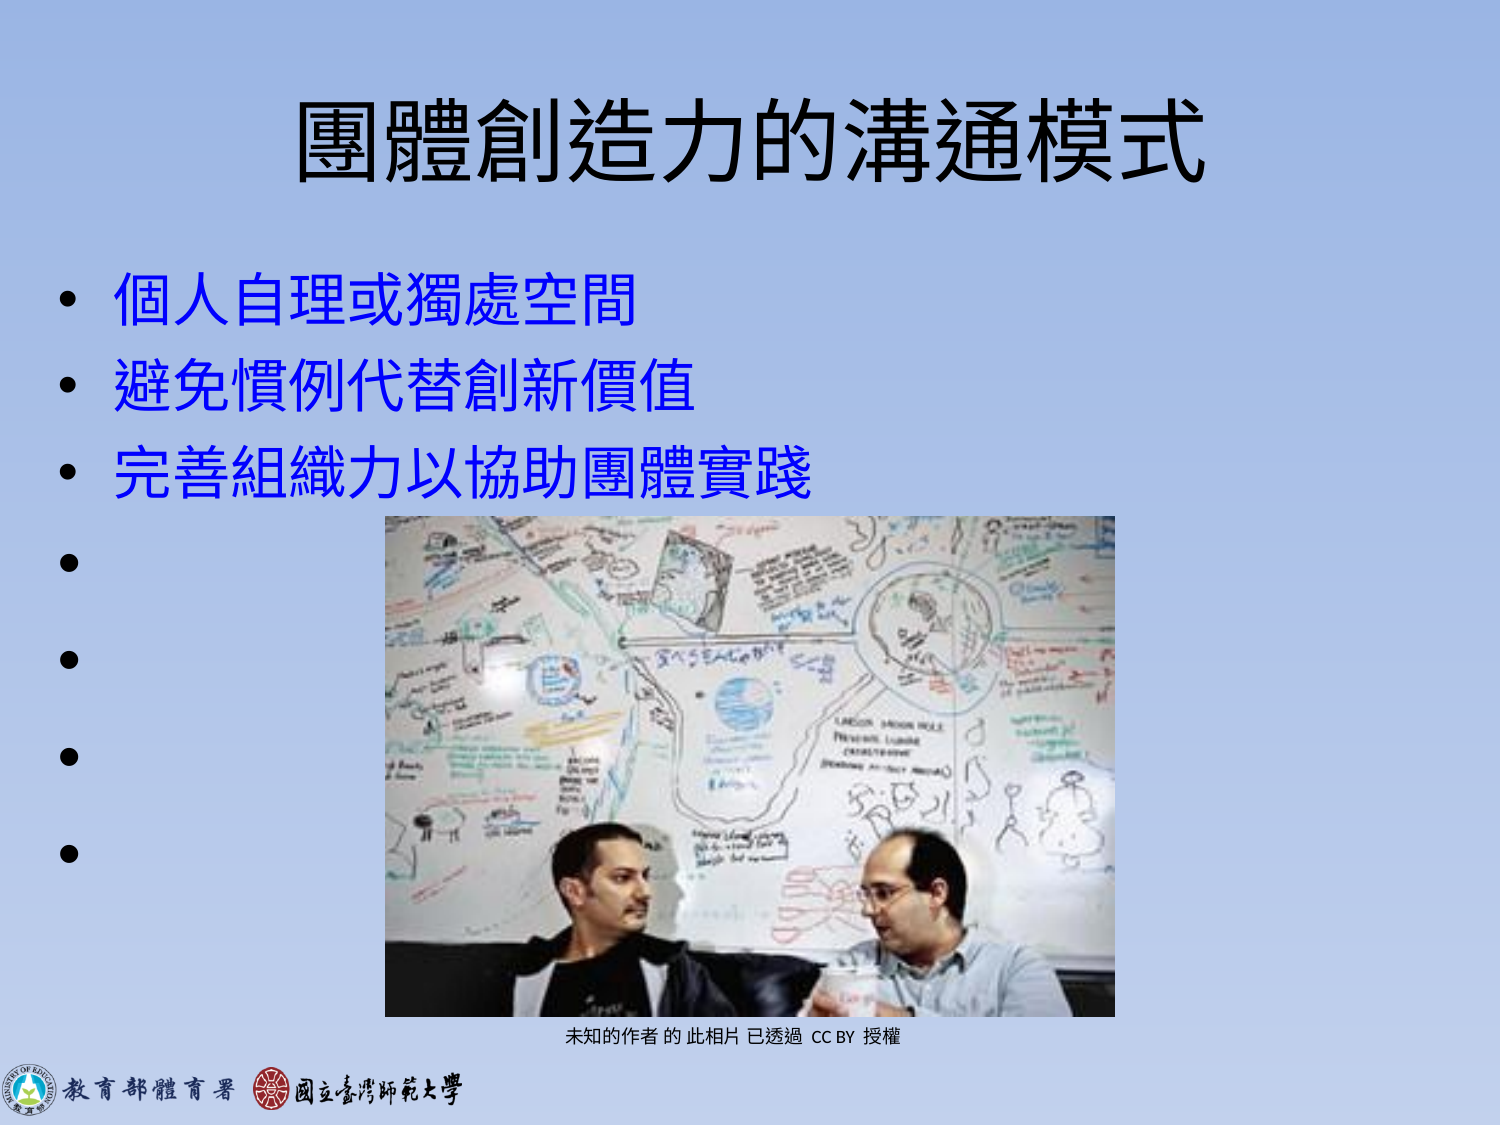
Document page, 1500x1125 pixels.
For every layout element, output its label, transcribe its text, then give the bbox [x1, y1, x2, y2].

picture [385, 517, 1115, 1018]
text_box 未知的作者 的 此相片 已透過 CC BY 授權 [550, 1017, 1279, 1055]
title 團體創造力的溝通模式 [75, 45, 1426, 233]
list 個人自理或獨處空間 避免慣例代替創新價值 完善組織力以協助團體實踐 [42, 255, 859, 999]
